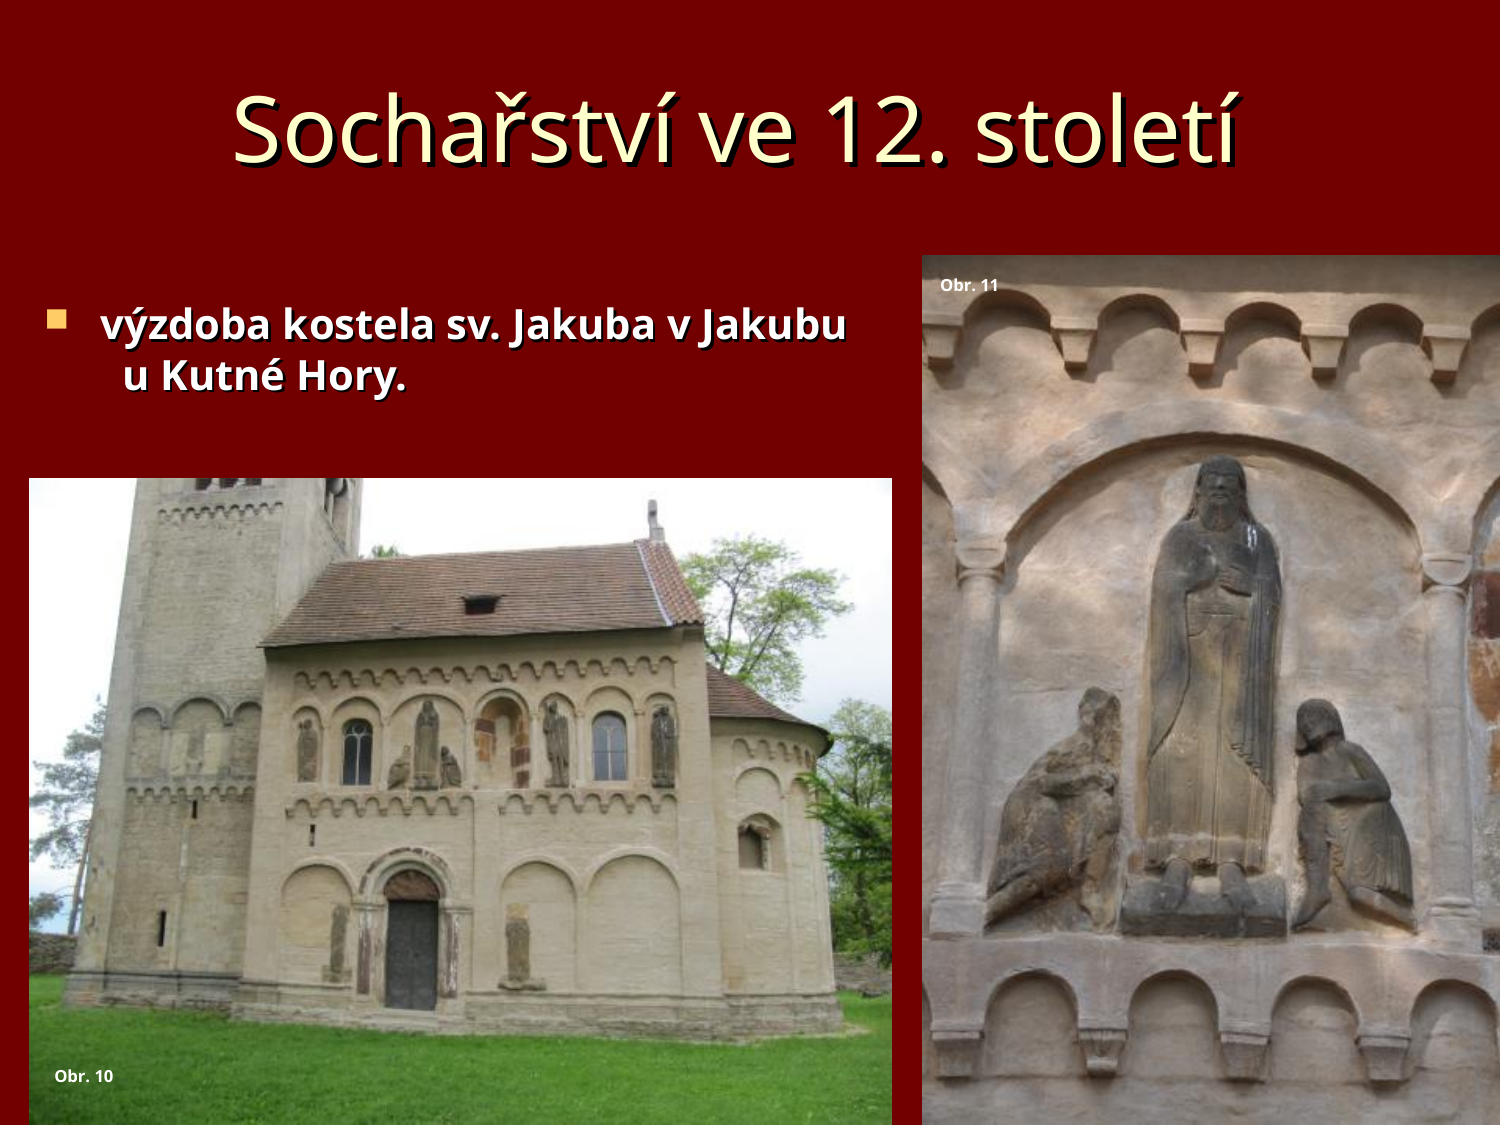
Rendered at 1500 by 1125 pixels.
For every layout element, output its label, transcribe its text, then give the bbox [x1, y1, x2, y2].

text_box Obr. 10 [39, 1058, 129, 1094]
title Sochařství ve 12. století [0, 54, 1471, 197]
text_box [29, 478, 892, 1125]
text_box [922, 255, 1500, 1125]
text_box Obr. 11 [925, 266, 1015, 303]
list výzdoba kostela sv. Jakuba v Jakubu u Kutné Hory. [29, 290, 922, 469]
